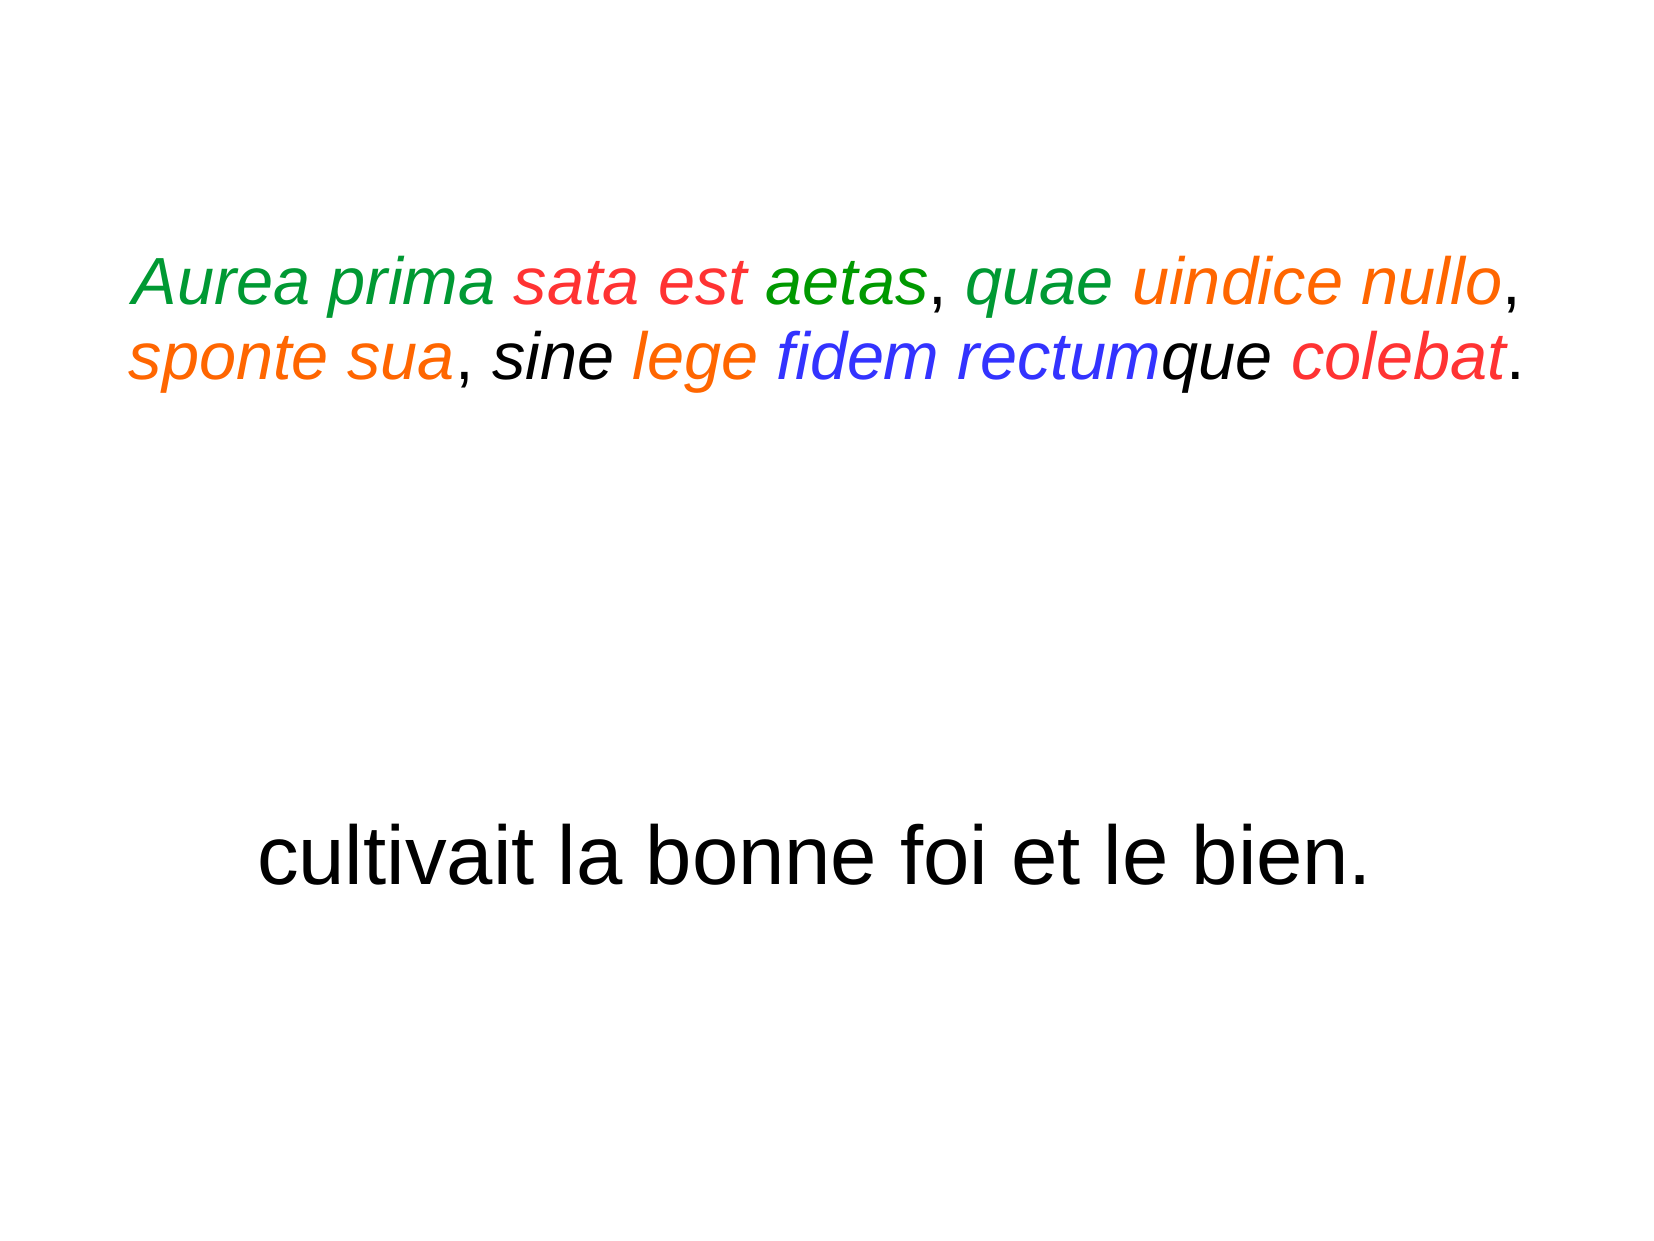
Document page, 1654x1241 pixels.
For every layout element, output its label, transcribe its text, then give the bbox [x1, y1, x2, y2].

subtitle cultivait la bonne foi et le bien. [82, 602, 1571, 1109]
title Aurea prima sata est aetas, quae uindice nullo, sponte sua, sine lege fidem rectumque colebat. [47, 35, 1607, 603]
